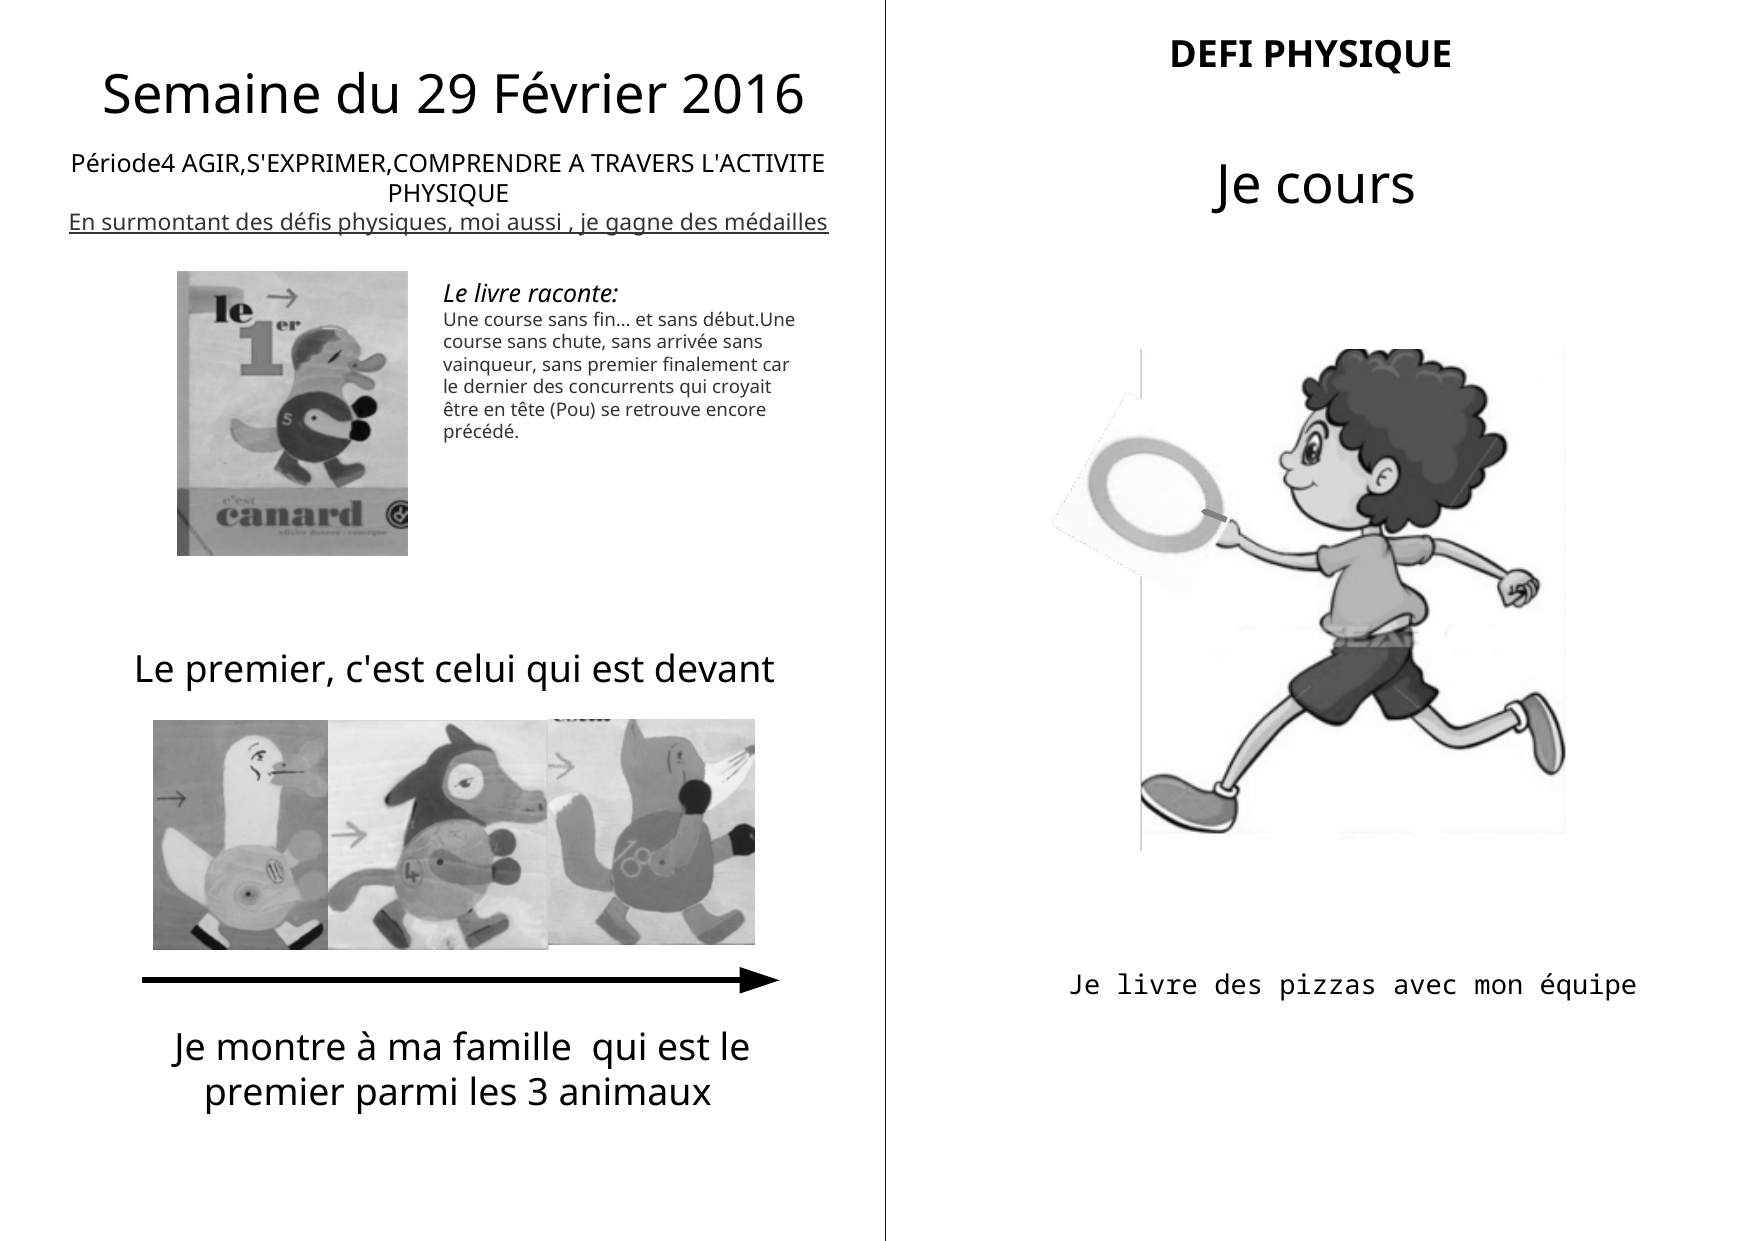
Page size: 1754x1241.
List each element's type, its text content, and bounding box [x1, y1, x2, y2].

text_box Je livre des pizzas avec mon équipe [992, 956, 1713, 1021]
text_box Semaine du 29 Février 2016 [46, 53, 863, 141]
picture [177, 271, 408, 556]
text_box Le livre raconte: Une course sans fin… et sans début.Une course sans chute, sans arrivée sans vainqueur, sans premier finalement car le dernier des concurrents qui croyait être en tête (Pou) se retrouve encore précédé. [437, 271, 816, 556]
text_box Période4 AGIR,S'EXPRIMER,COMPRENDRE A TRAVERS L'ACTIVITE PHYSIQUE En surmontant des défis physiques, moi aussi , je gagne des médailles [23, 141, 874, 296]
picture [1051, 349, 1583, 851]
text_box DEFI PHYSIQUE [909, 23, 1713, 1158]
text_box Je montre à ma famille qui est le premier parmi les 3 animaux [122, 1015, 804, 1121]
text_box Le premier, c'est celui qui est devant [82, 637, 827, 698]
picture [153, 719, 755, 950]
text_box Je cours [968, 141, 1666, 222]
